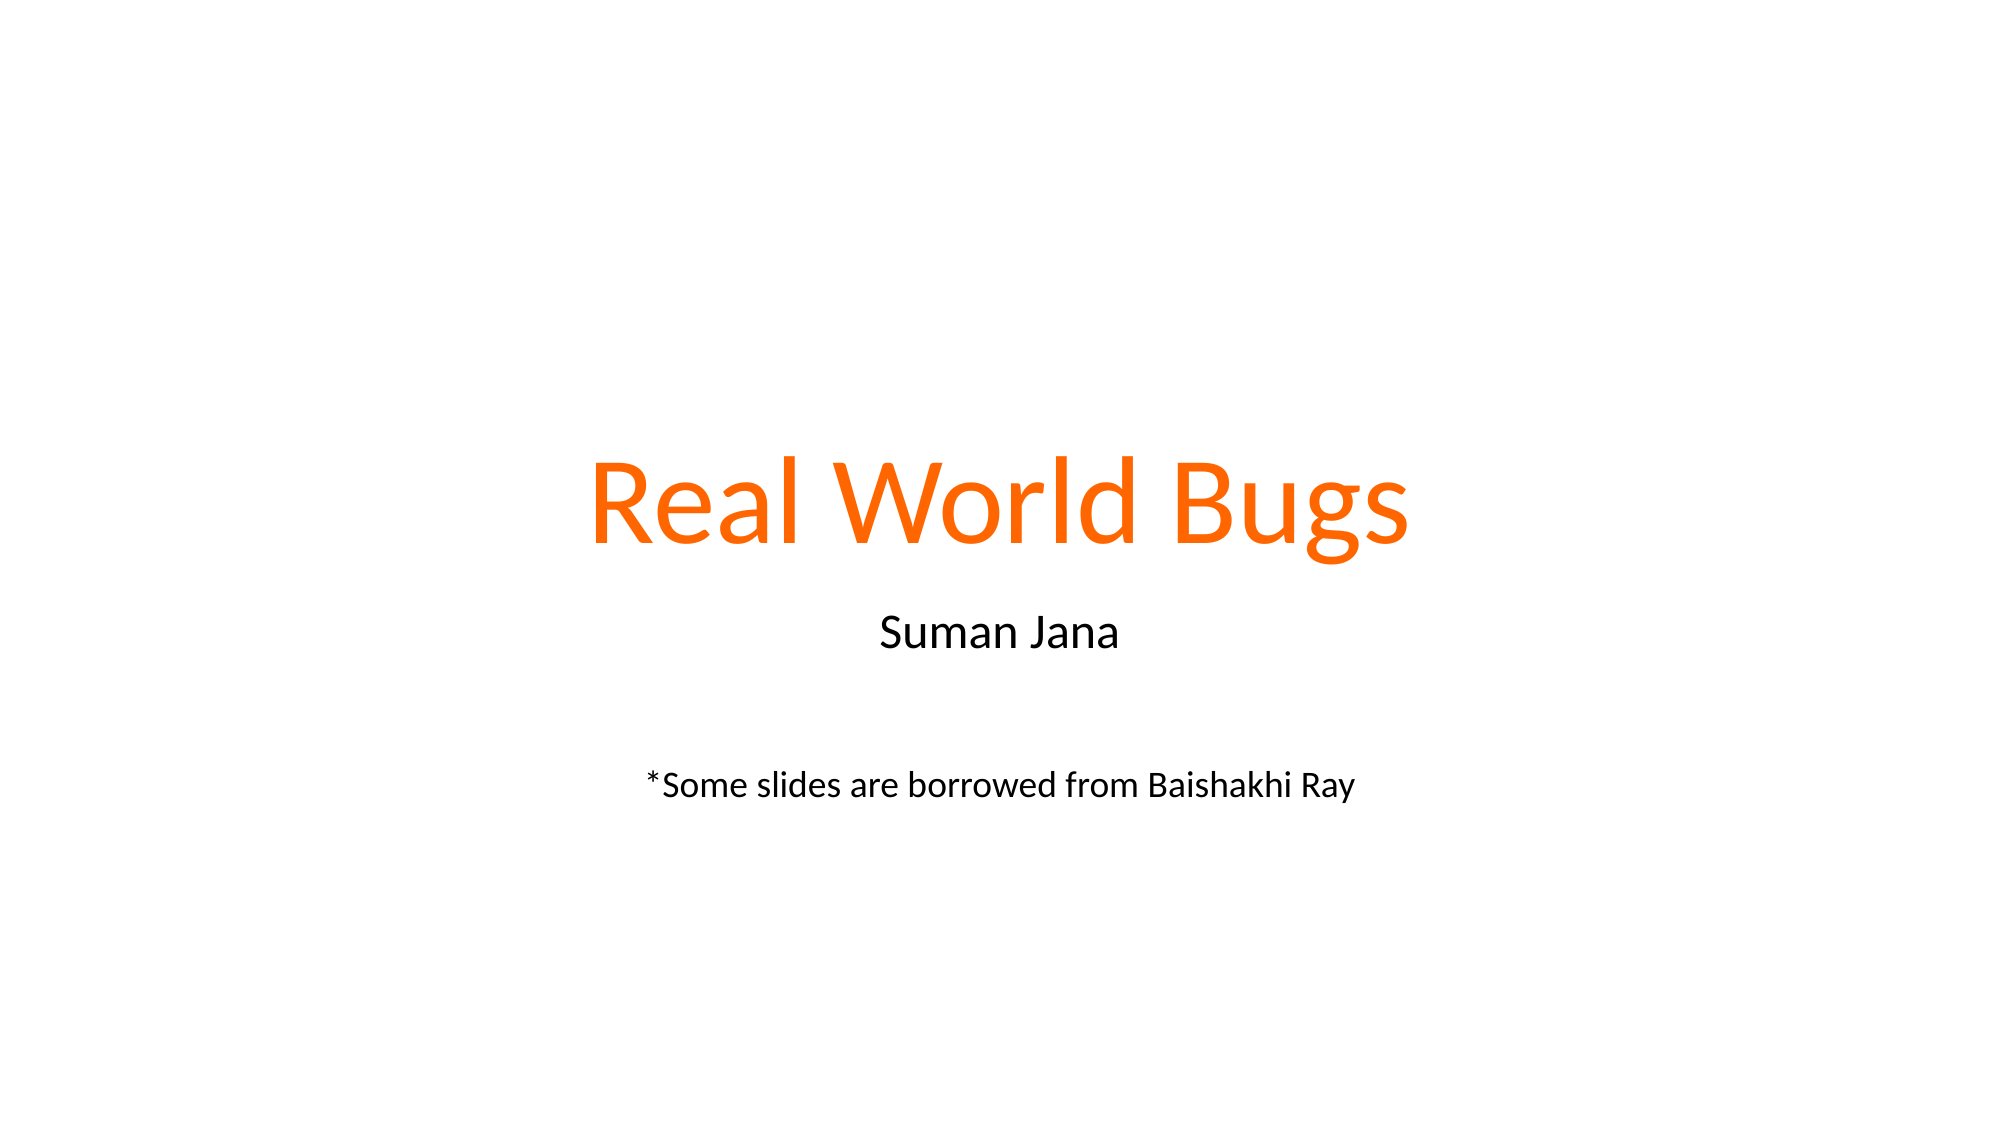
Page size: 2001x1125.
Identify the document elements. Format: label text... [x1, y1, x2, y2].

subtitle Suman Jana *Some slides are borrowed from Baishakhi Ray [249, 590, 1750, 863]
title Real World Bugs [249, 184, 1750, 576]
